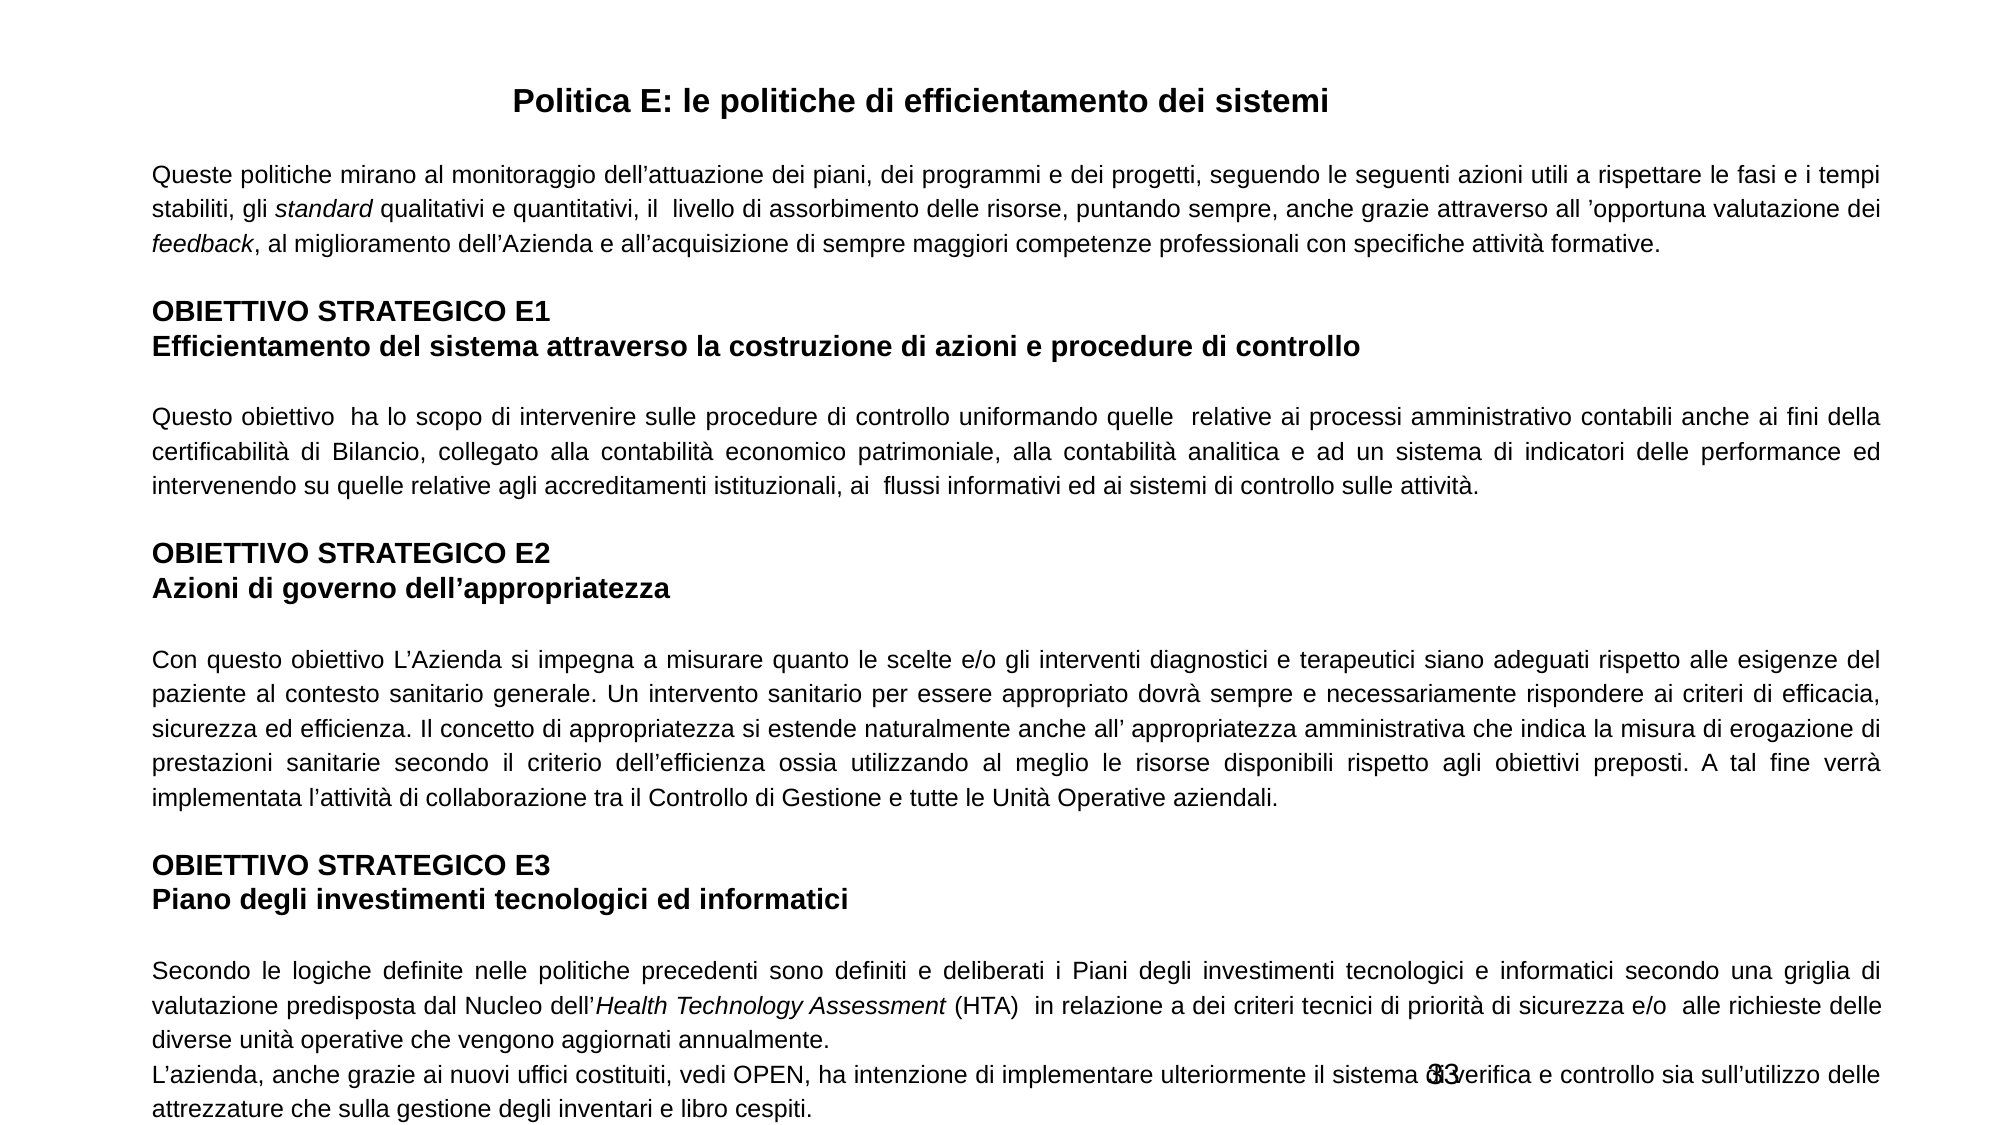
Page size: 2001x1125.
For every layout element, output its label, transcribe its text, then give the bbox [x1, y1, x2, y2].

text_box Politica E: le politiche di efficientamento dei sistemi Queste politiche mirano al monitoraggio dell’attuazione dei piani, dei programmi e dei progetti, seguendo le seguenti azioni utili a rispettare le fasi e i tempi stabiliti, gli standard qualitativi e quantitativi, il livello di assorbimento delle risorse, puntando sempre, anche grazie attraverso all ’opportuna valutazione dei feedback, al miglioramento dell’Azienda e all’acquisizione di sempre maggiori competenze professionali con specifiche attività formative. OBIETTIVO STRATEGICO E1 Efficientamento del sistema attraverso la costruzione di azioni e procedure di controllo Questo obiettivo ha lo scopo di intervenire sulle procedure di controllo uniformando quelle relative ai processi amministrativo contabili anche ai fini della certificabilità di Bilancio, collegato alla contabilità economico patrimoniale, alla contabilità analitica e ad un sistema di indicatori delle performance ed intervenendo su quelle relative agli accreditamenti istituzionali, ai flussi informativi ed ai sistemi di controllo sulle attività. OBIETTIVO STRATEGICO E2 Azioni di governo dell’appropriatezza Con questo obiettivo L’Azienda si impegna a misurare quanto le scelte e/o gli interventi diagnostici e terapeutici siano adeguati rispetto alle esigenze del paziente al contesto sanitario generale. Un intervento sanitario per essere appropriato dovrà sempre e necessariamente rispondere ai criteri di efficacia, sicurezza ed efficienza. Il concetto di appropriatezza si estende naturalmente anche all’ appropriatezza amministrativa che indica la misura di erogazione di prestazioni sanitarie secondo il criterio dell’efficienza ossia utilizzando al meglio le risorse disponibili rispetto agli obiettivi preposti. A tal fine verrà implementata l’attività di collaborazione tra il Controllo di Gestione e tutte le Unità Operative aziendali. OBIETTIVO STRATEGICO E3 Piano degli investimenti tecnologici ed informatici Secondo le logiche definite nelle politiche precedenti sono definiti e deliberati i Piani degli investimenti tecnologici e informatici secondo una griglia di valutazione predisposta dal Nucleo dell’Health Technology Assessment (HTA) in relazione a dei criteri tecnici di priorità di sicurezza e/o alle richieste delle diverse unità operative che vengono aggiornati annualmente. L’azienda, anche grazie ai nuovi uffici costituiti, vedi OPEN, ha intenzione di implementare ulteriormente il sistema di verifica e controllo sia sull’utilizzo delle attrezzature che sulla gestione degli inventari e libro cespiti. [136, 71, 1900, 1100]
slide_number <numero> [1412, 1042, 1863, 1103]
